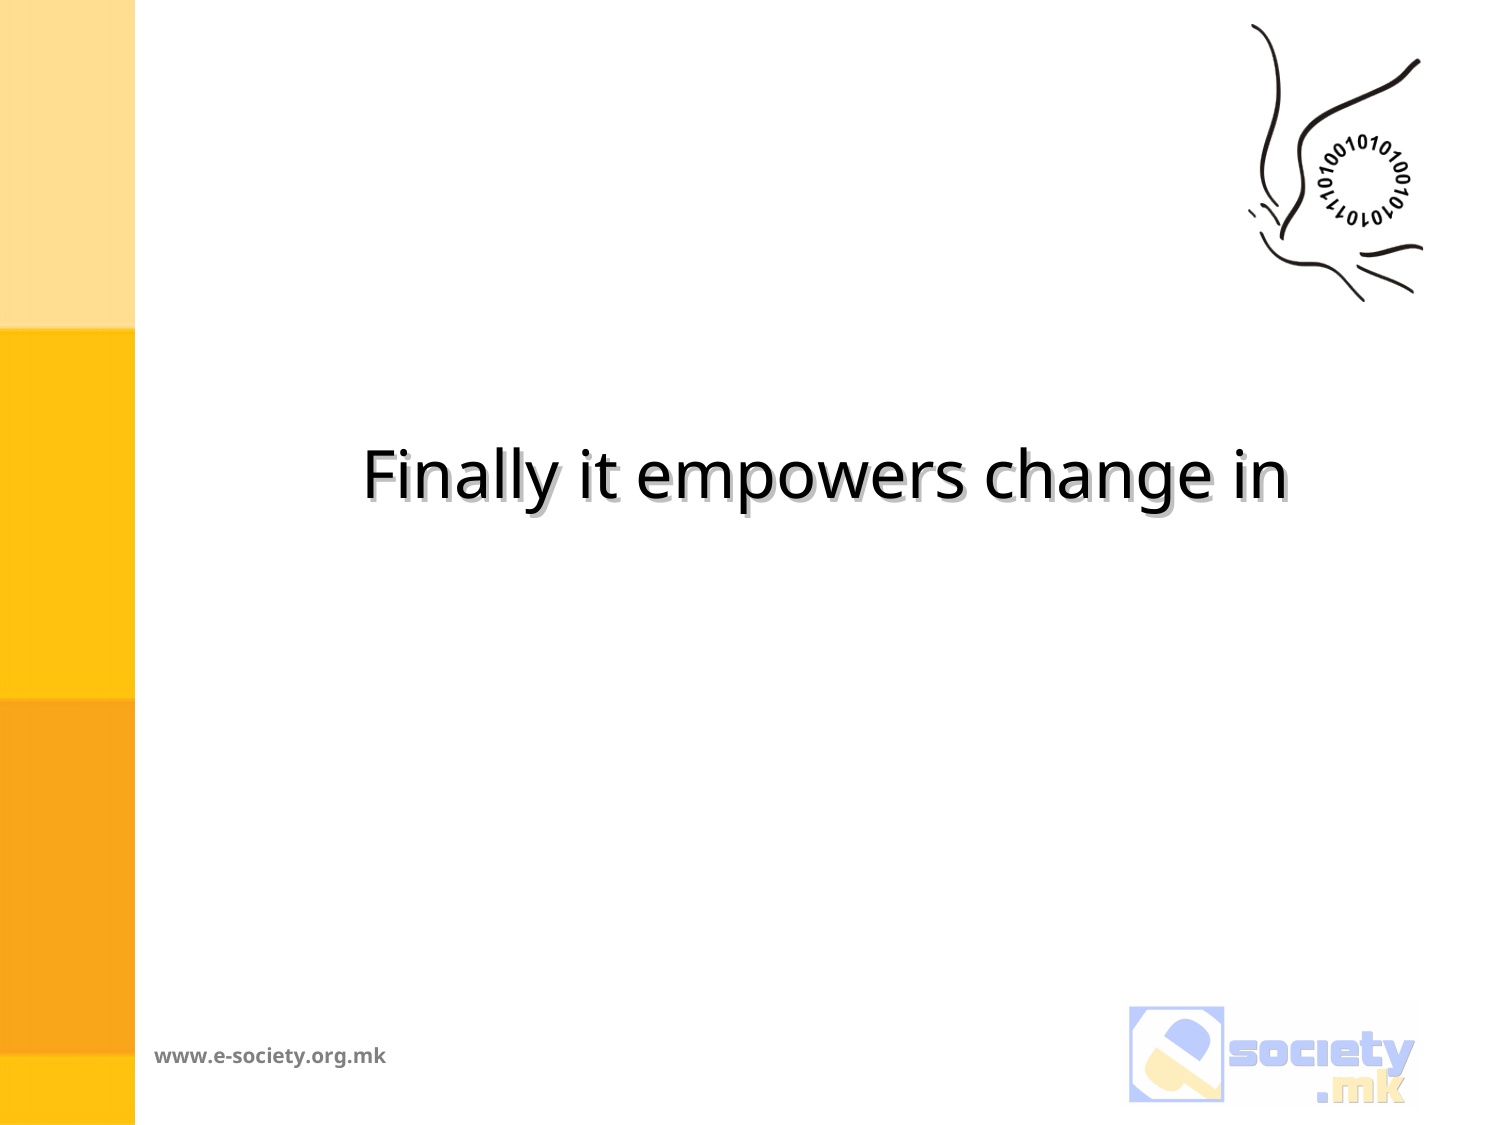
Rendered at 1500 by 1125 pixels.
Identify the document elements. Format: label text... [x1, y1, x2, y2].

picture [1248, 24, 1424, 262]
subtitle Finally it empowers change in [169, 262, 1425, 1006]
picture [0, 0, 135, 1125]
